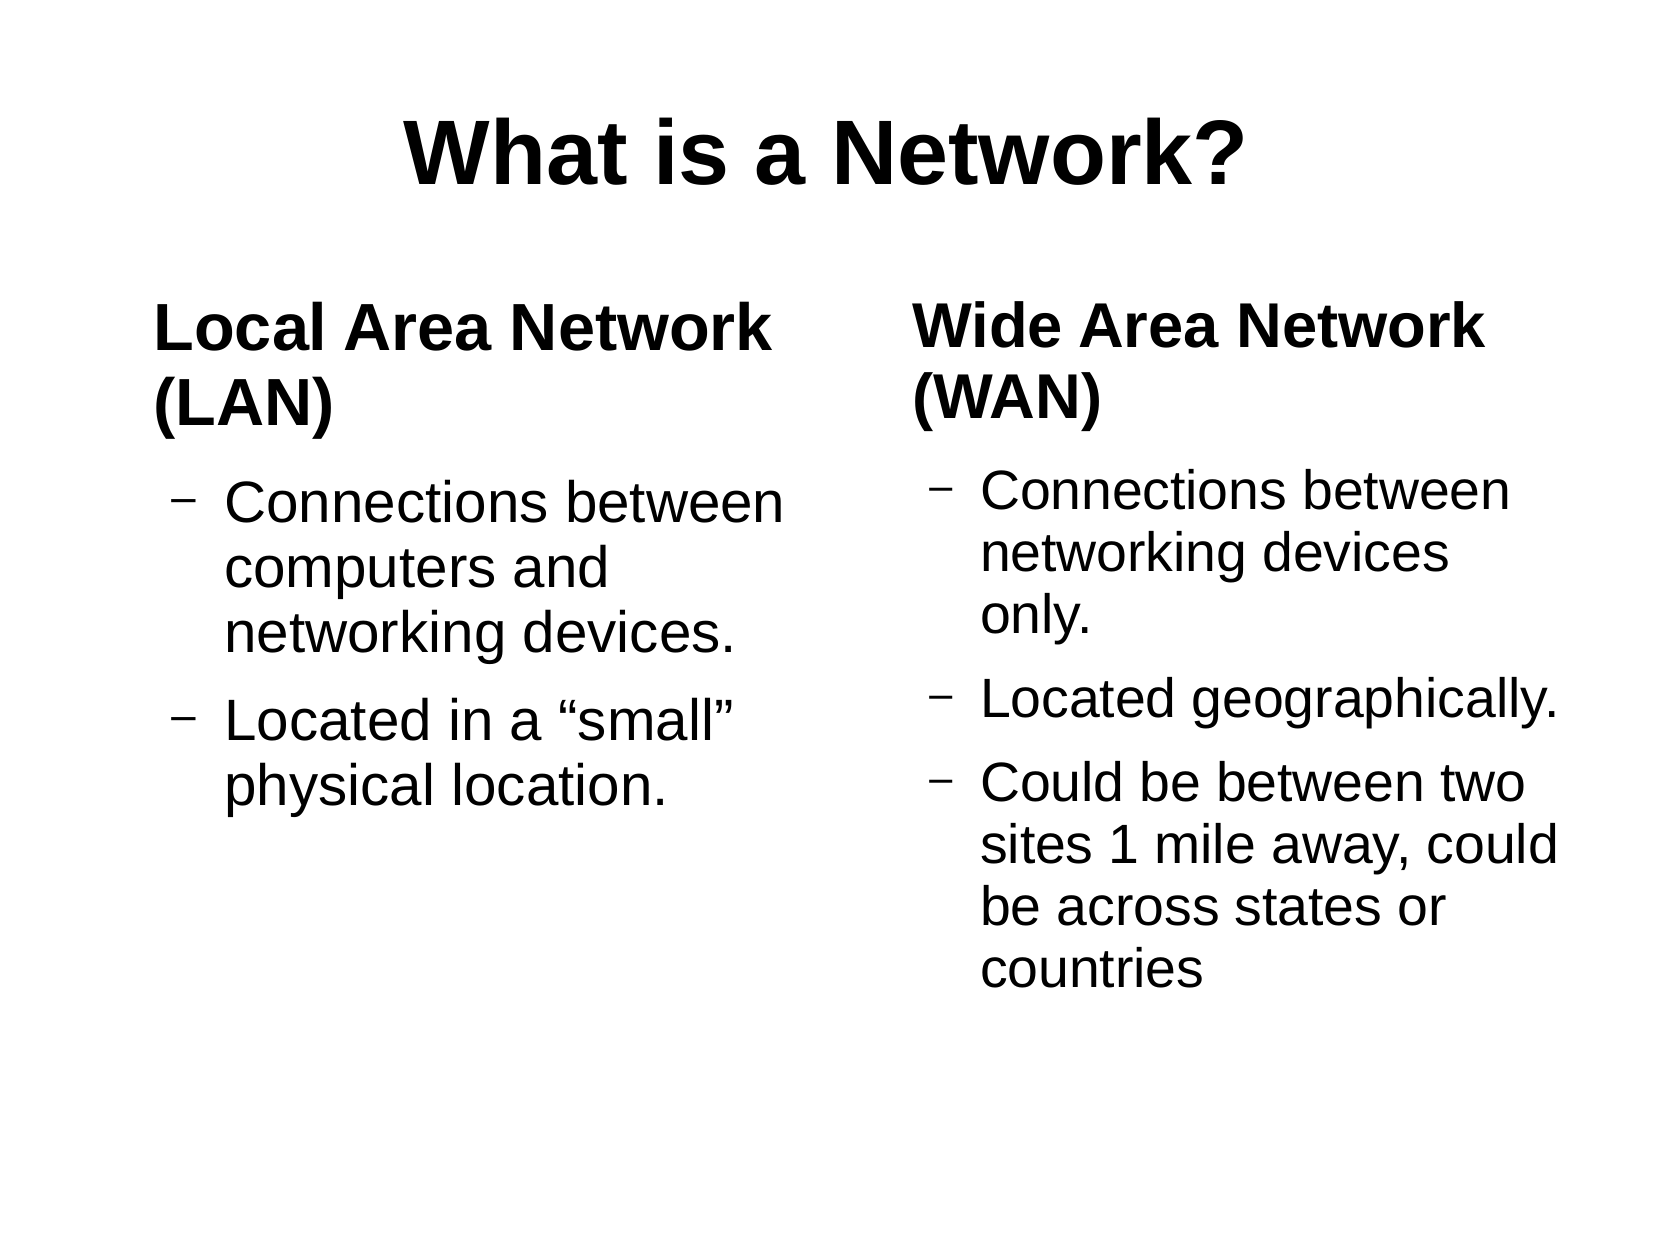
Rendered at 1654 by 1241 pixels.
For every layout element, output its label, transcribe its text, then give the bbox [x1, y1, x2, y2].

list Local Area Network (LAN) Connections between computers and networking devices. Located in a “small” physical location. [82, 290, 809, 1010]
list Wide Area Network (WAN) Connections between networking devices only. Located geographically. Could be between two sites 1 mile away, could be across states or countries [845, 290, 1572, 1010]
title What is a Network? [82, 49, 1571, 257]
